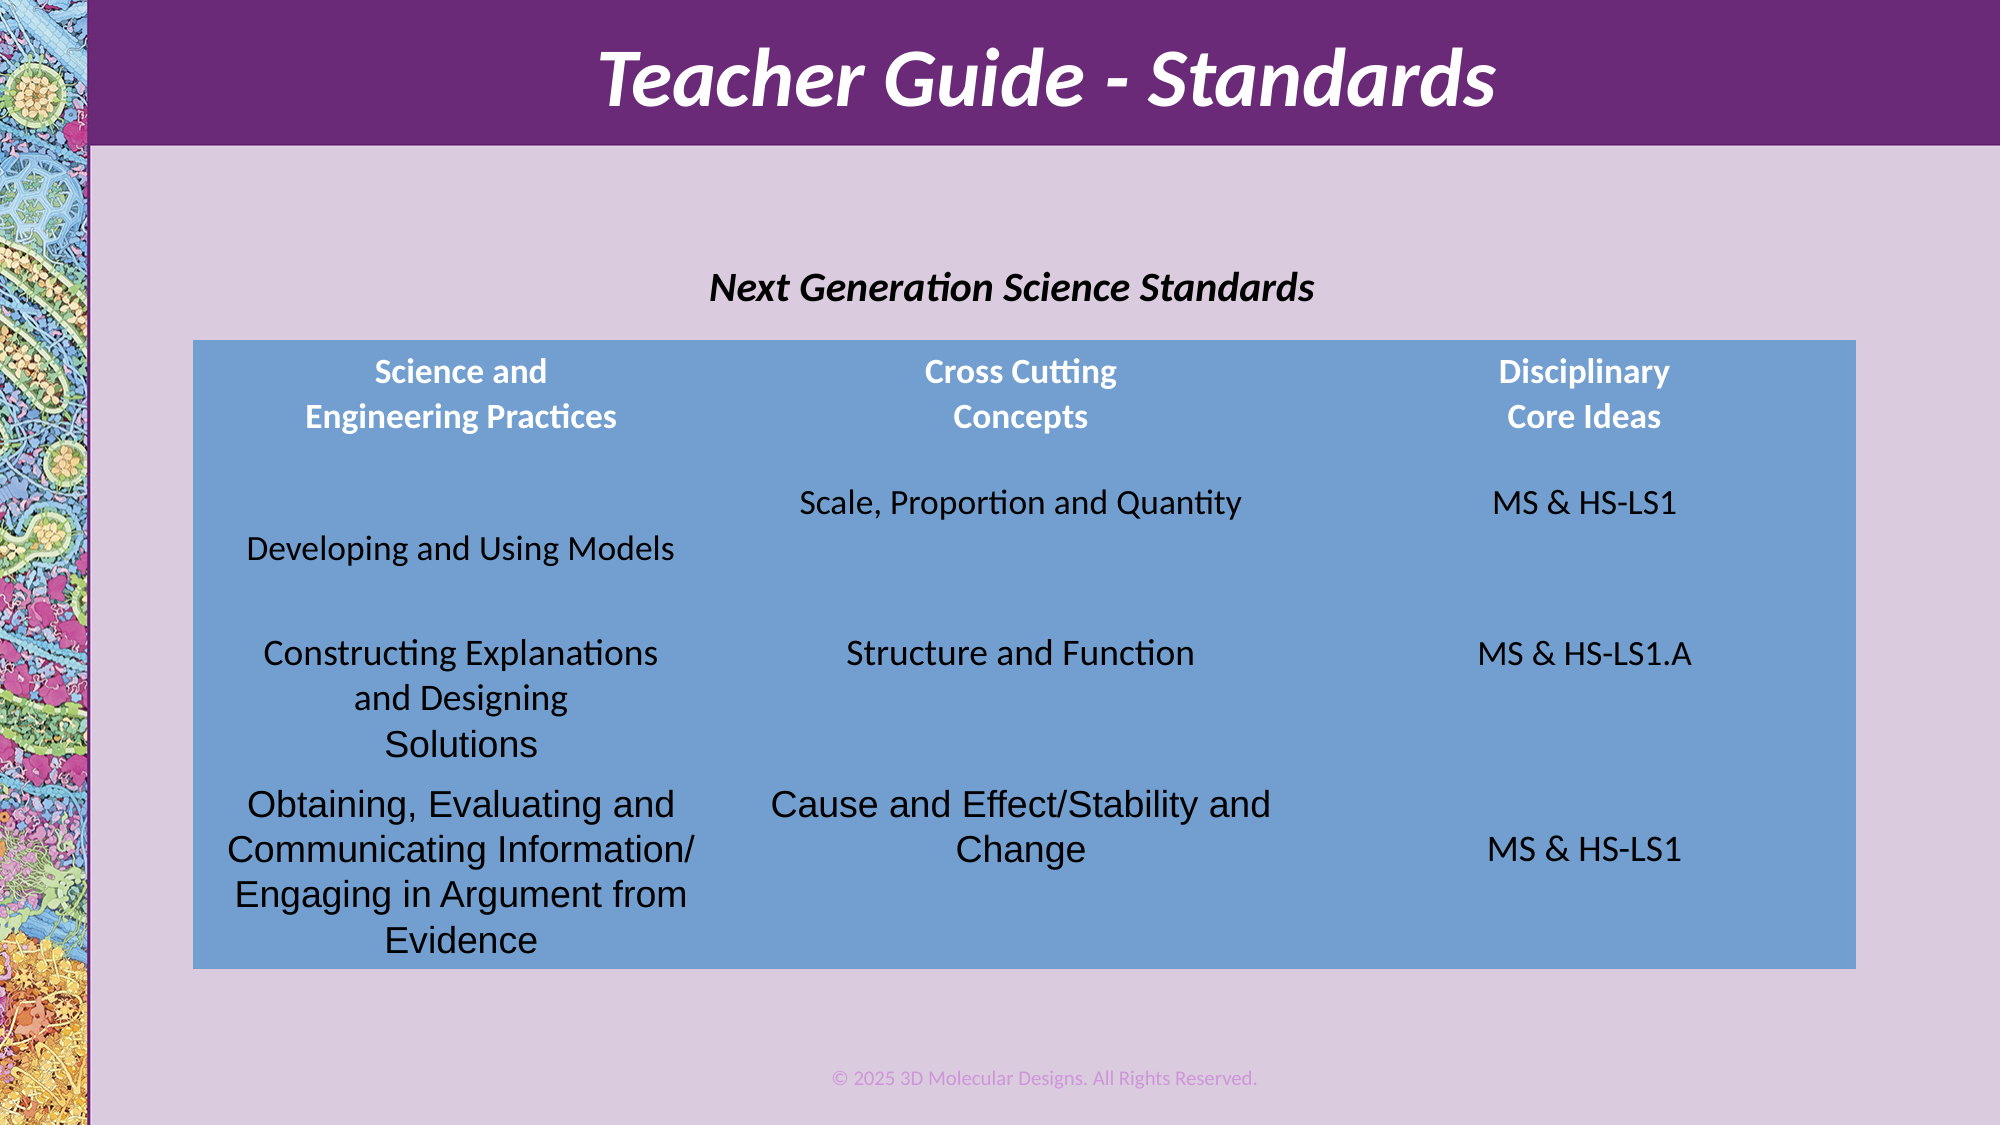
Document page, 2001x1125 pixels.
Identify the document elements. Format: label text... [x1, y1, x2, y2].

table_cell MS & HS-LS1.A [1313, 622, 1856, 773]
table_cell Constructing Explanations and Designing​ Solutions [193, 622, 729, 773]
table_cell MS & HS-LS1 [1313, 471, 1856, 622]
table_cell MS & HS-LS1 [1313, 773, 1856, 969]
table_cell Developing and Using Models​ ​ [193, 471, 729, 622]
table_cell Scale, Proportion and Quantity [729, 471, 1313, 622]
table_header Cross Cutting​ Concepts​ [729, 340, 1313, 471]
table_header Disciplinary​ Core Ideas​ [1313, 340, 1856, 471]
table_cell Cause and Effect/Stability and Change [729, 773, 1313, 969]
table_cell Obtaining, Evaluating and Communicating Information/ Engaging in Argument from Evidence [193, 773, 729, 969]
text_box Next Generation Science Standards [128, 249, 1896, 316]
table_cell Structure and Function​ [729, 622, 1313, 773]
table_header Science and​ Engineering Practices​ [193, 340, 729, 471]
text_box Teacher Guide - Standards [93, 15, 2000, 133]
